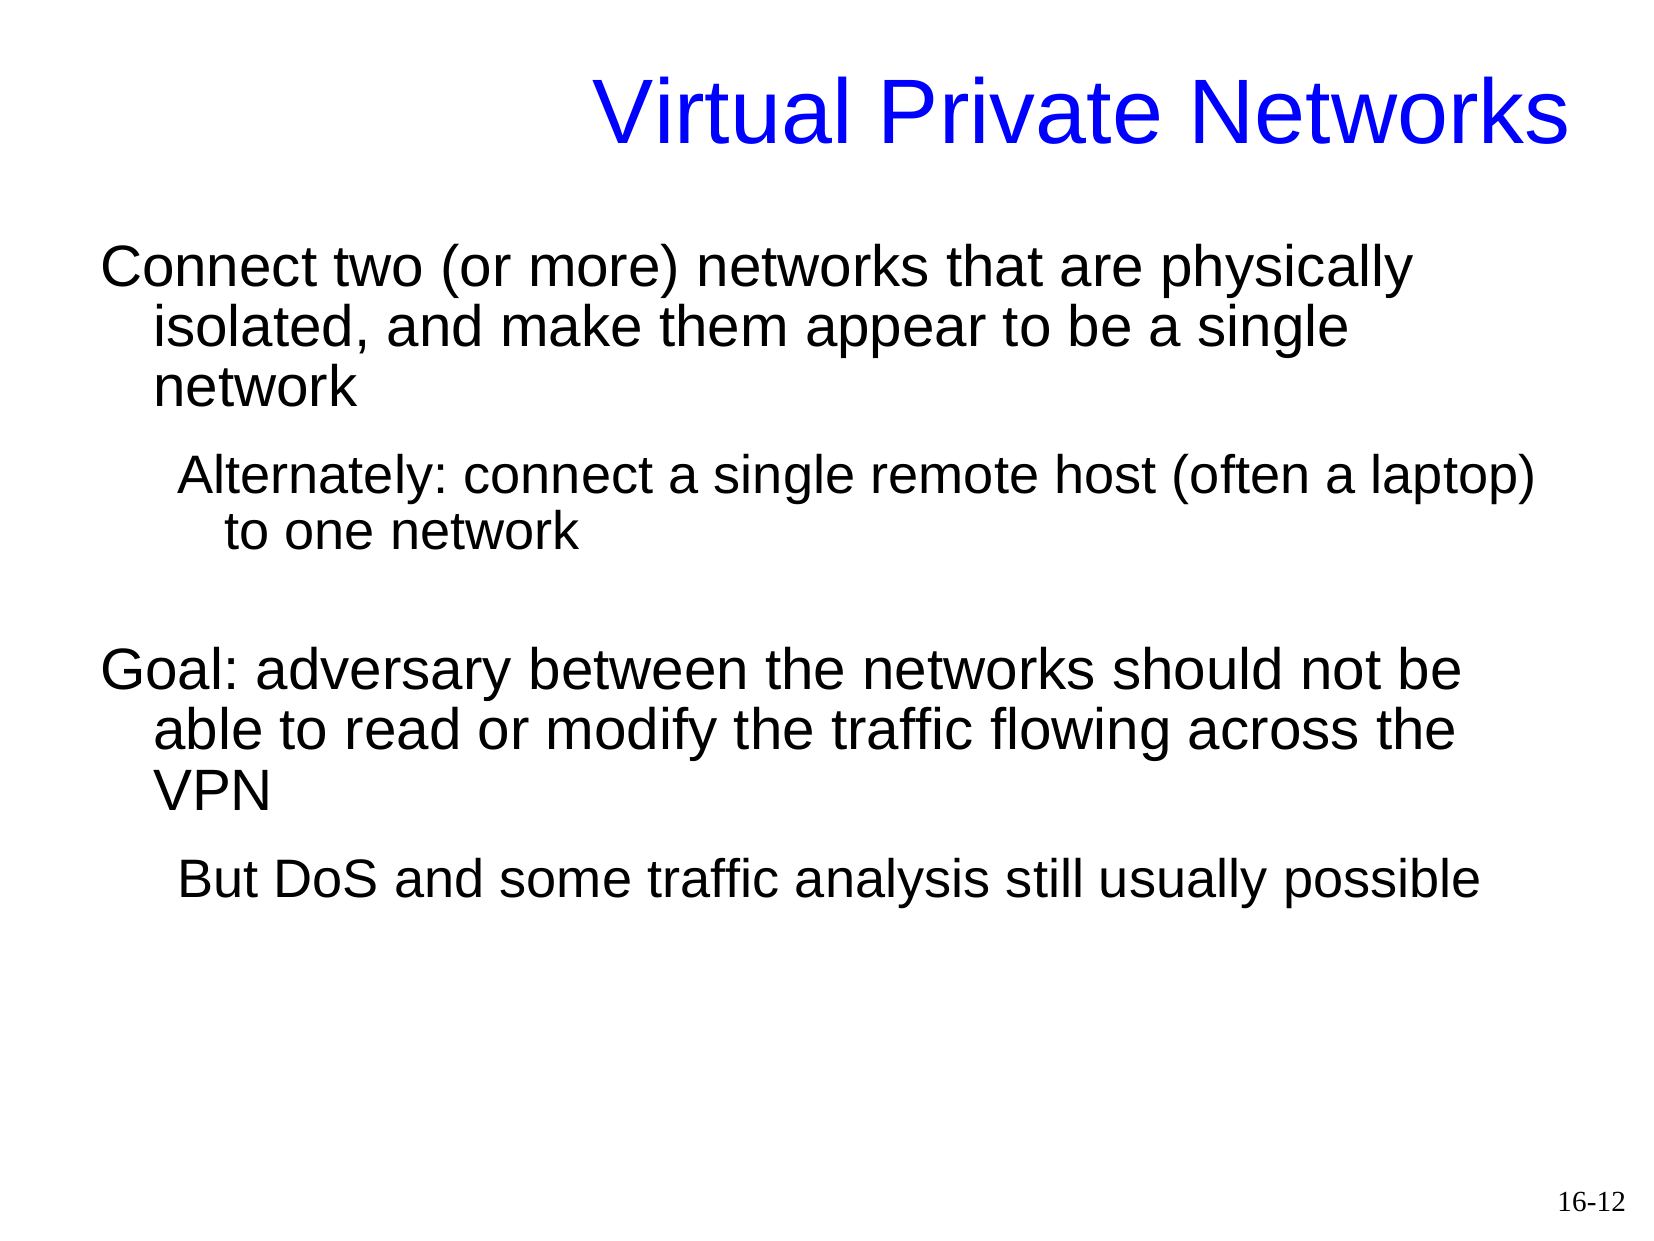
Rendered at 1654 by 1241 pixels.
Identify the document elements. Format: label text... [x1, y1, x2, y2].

title Virtual Private Networks [84, 18, 1573, 211]
list Connect two (or more) networks that are physically isolated, and make them appear to be a single network Alternately: connect a single remote host (often a laptop) to one network Goal: adversary between the networks should not be able to read or modify the traffic flowing across the VPN But DoS and some traffic analysis still usually possible [82, 237, 1571, 1156]
